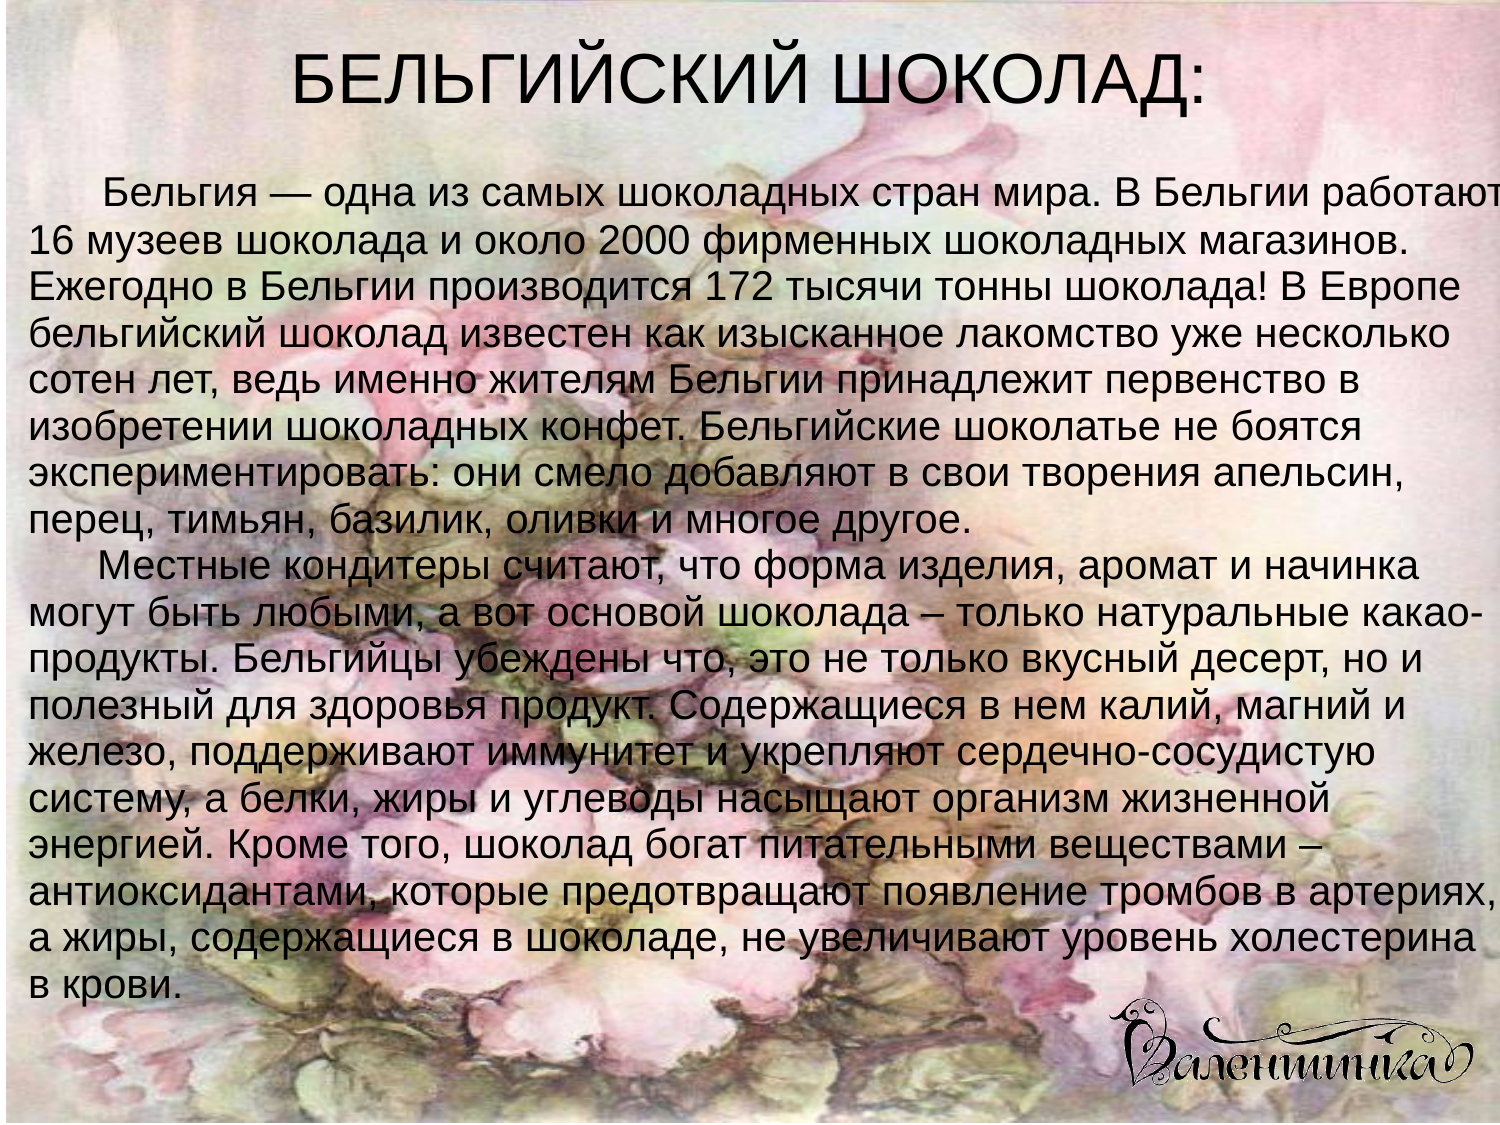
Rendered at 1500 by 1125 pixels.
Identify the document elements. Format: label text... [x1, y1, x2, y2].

text_box Бельгия — одна из самых шоколадных стран мира. В Бельгии работают 16 музеев шоколада и около 2000 фирменных шоколадных магазинов. Ежегодно в Бельгии производится 172 тысячи тонны шоколада! В Европе бельгийский шоколад известен как изысканное лакомство уже несколько сотен лет, ведь именно жителям Бельгии принадлежит первенство в изобретении шоколадных конфет. Бельгийские шоколатье не боятся экспериментировать: они смело добавляют в свои творения апельсин, перец, тимьян, базилик, оливки и многое другое. Местные кондитеры считают, что форма изделия, аромат и начинка могут быть любыми, а вот основой шоколада – только натуральные какао-продукты. Бельгийцы убеждены что, это не только вкусный десерт, но и полезный для здоровья продукт. Содержащиеся в нем калий, магний и железо, поддерживают иммунитет и укрепляют сердечно-сосудистую систему, а белки, жиры и углеводы насыщают организм жизненной энергией. Кроме того, шоколад богат питательными веществами – антиоксидантами, которые предотвращают появление тромбов в артериях, а жиры, содержащиеся в шоколаде, не увеличивают уровень холестерина в крови. [13, 153, 1500, 1020]
text_box БЕЛЬГИЙСКИЙ ШОКОЛАД: [267, 32, 1233, 153]
picture [6, 0, 1500, 1125]
